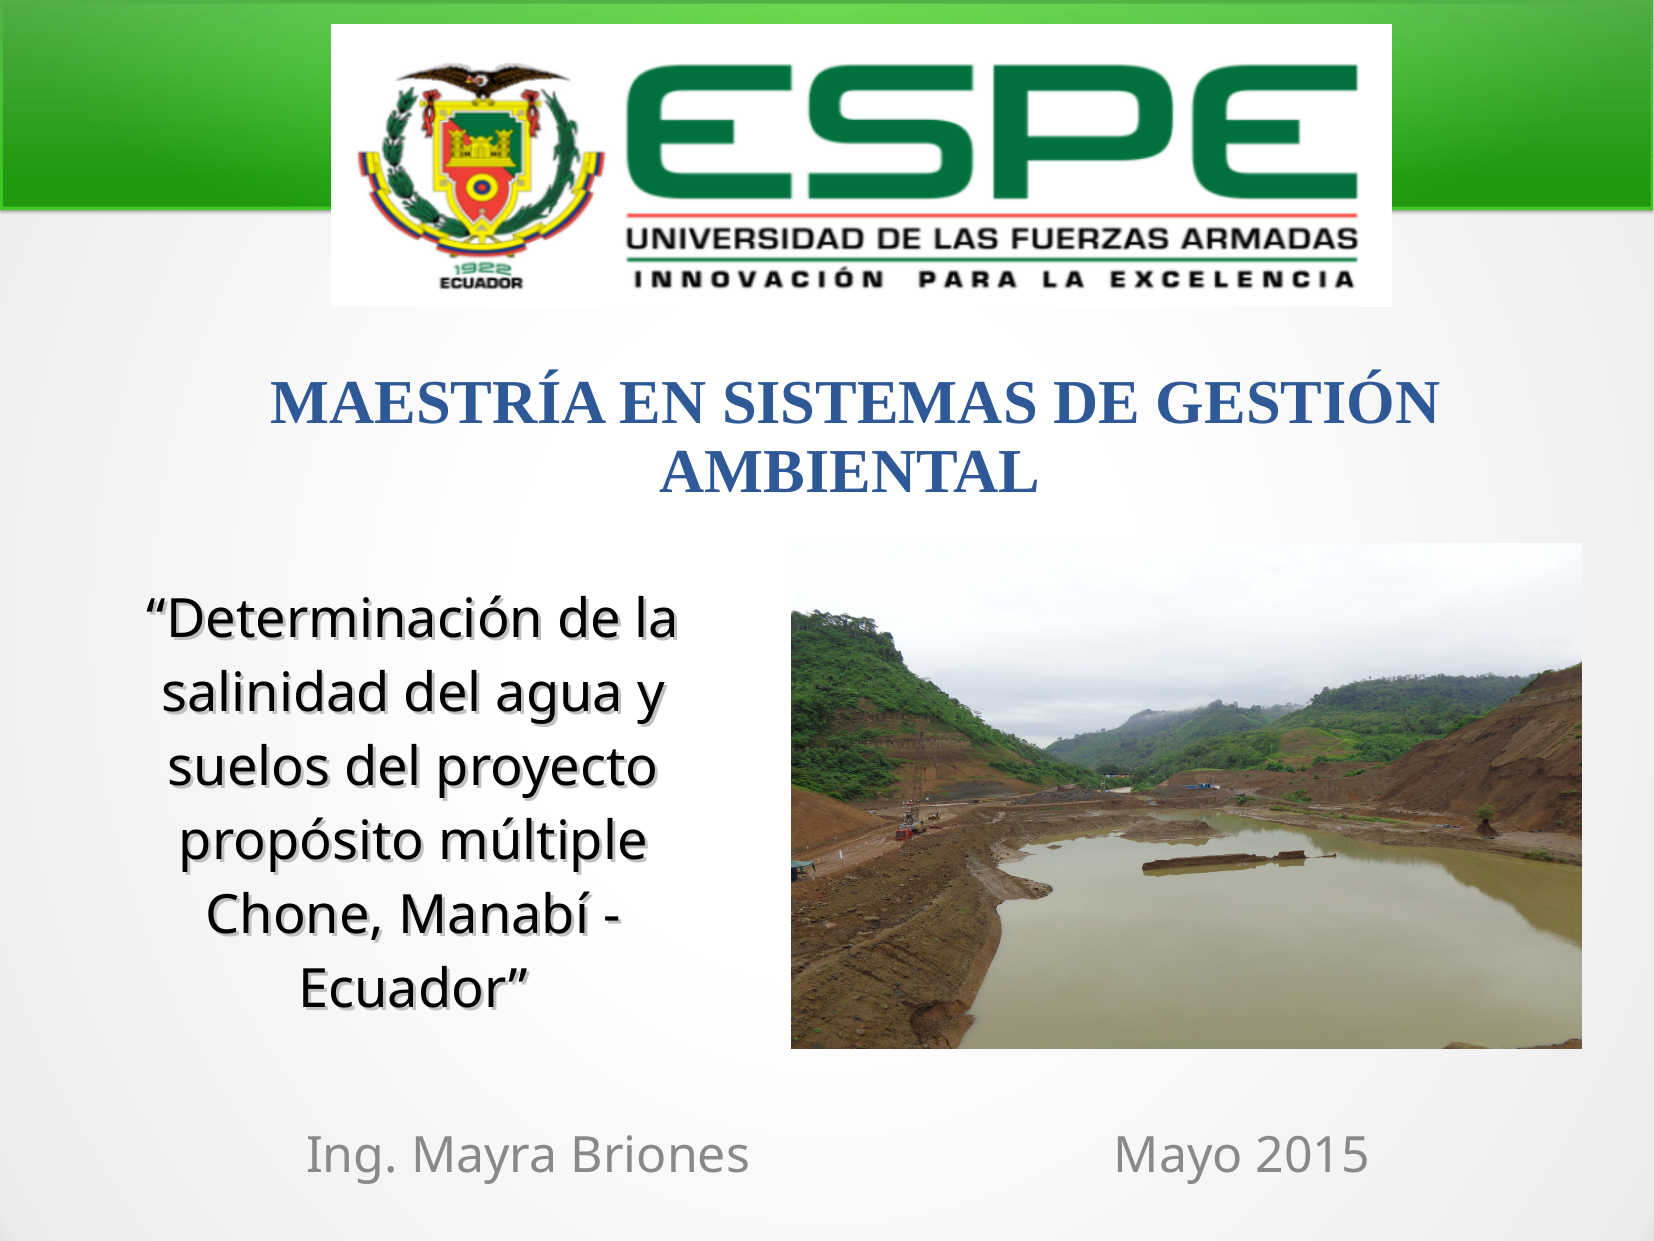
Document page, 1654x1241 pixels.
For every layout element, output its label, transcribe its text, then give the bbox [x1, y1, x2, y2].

picture [330, 23, 1392, 307]
title MAESTRÍA EN SISTEMAS DE GESTIÓN AMBIENTAL [177, 354, 1536, 519]
picture [791, 543, 1582, 1049]
text_box Ing. Mayra Briones Mayo 2015 [93, 1101, 1583, 1205]
subtitle “Determinación de la salinidad del agua y suelos del proyecto propósito múltiple Chone, Manabí - Ecuador” [94, 614, 733, 989]
